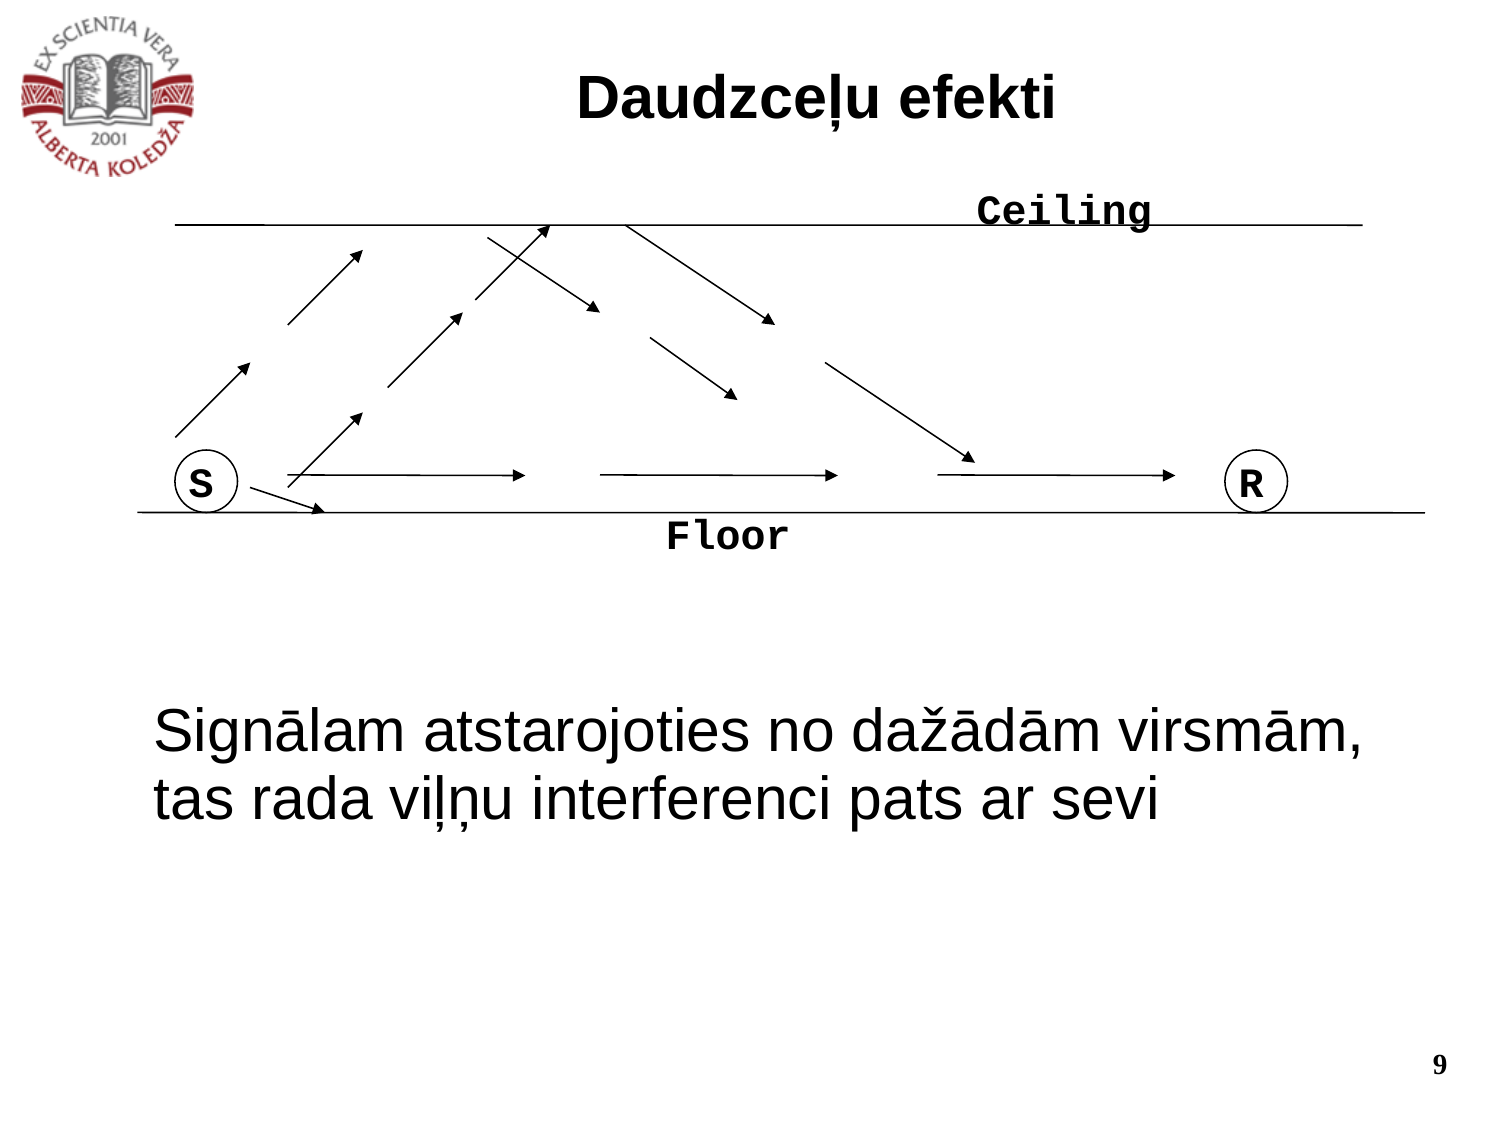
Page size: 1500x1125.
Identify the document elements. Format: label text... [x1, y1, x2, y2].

text_box Floor [650, 500, 806, 566]
text_box <skaitlis> [1312, 1037, 1463, 1101]
text_box Ceiling [961, 174, 1167, 241]
list Signālam atstarojoties no dažādām virsmām, tas rada viļņu interferenci pats ar sevi [82, 696, 1433, 1096]
title Daudzceļu efekti [187, 44, 1425, 150]
text_box R [1224, 450, 1288, 511]
picture [21, 16, 194, 177]
text_box S [174, 450, 238, 511]
